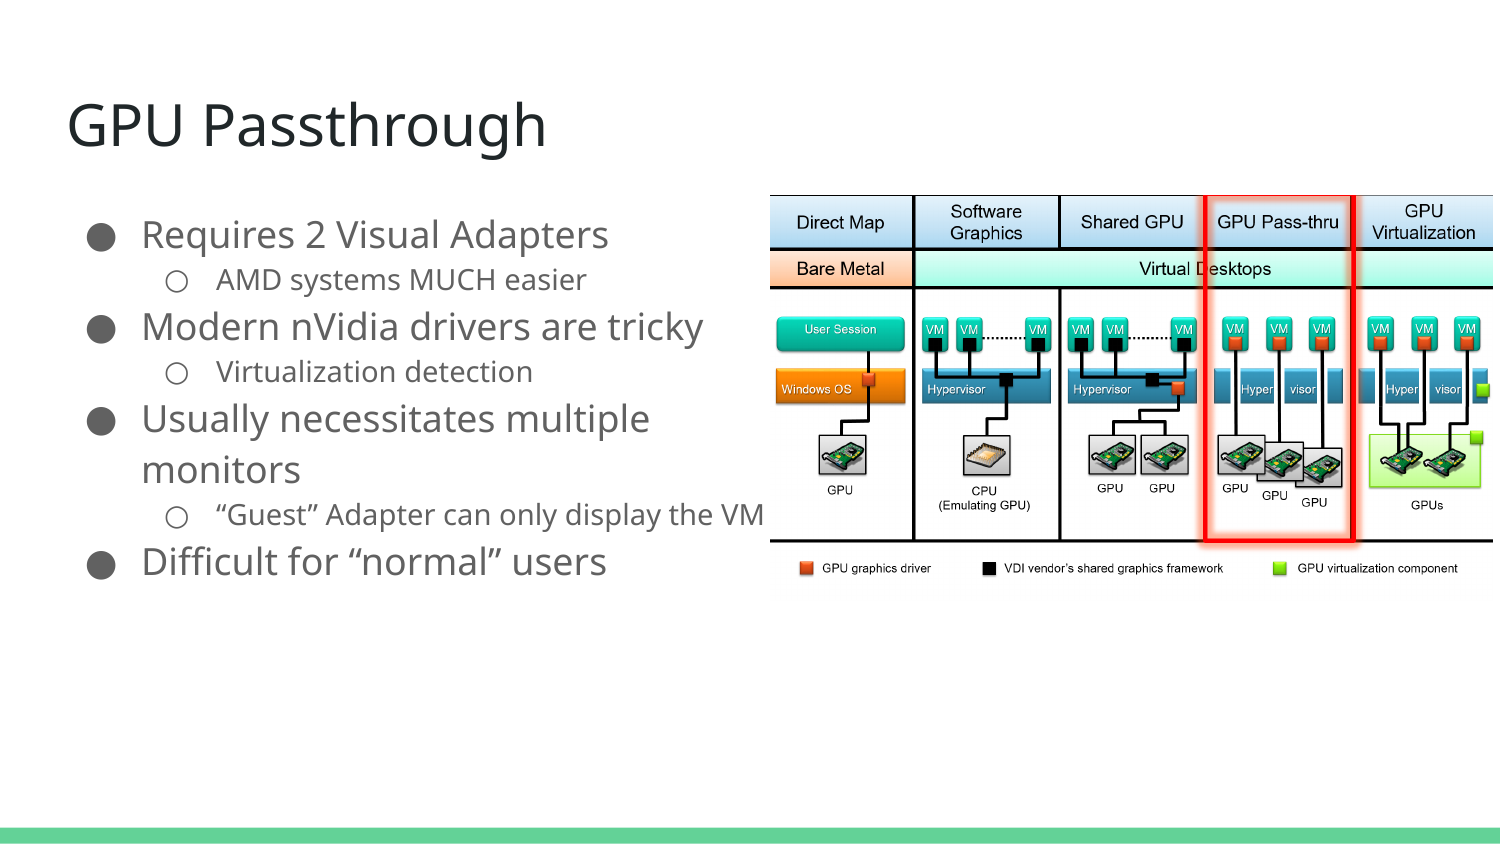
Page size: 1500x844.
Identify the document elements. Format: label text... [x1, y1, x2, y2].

picture [770, 195, 1493, 601]
list Requires 2 Visual Adapters AMD systems MUCH easier Modern nVidia drivers are tricky Virtualization detection Usually necessitates multiple monitors “Guest” Adapter can only display the VM Difficult for “normal” users [51, 189, 793, 750]
title GPU Passthrough [51, 72, 1449, 167]
